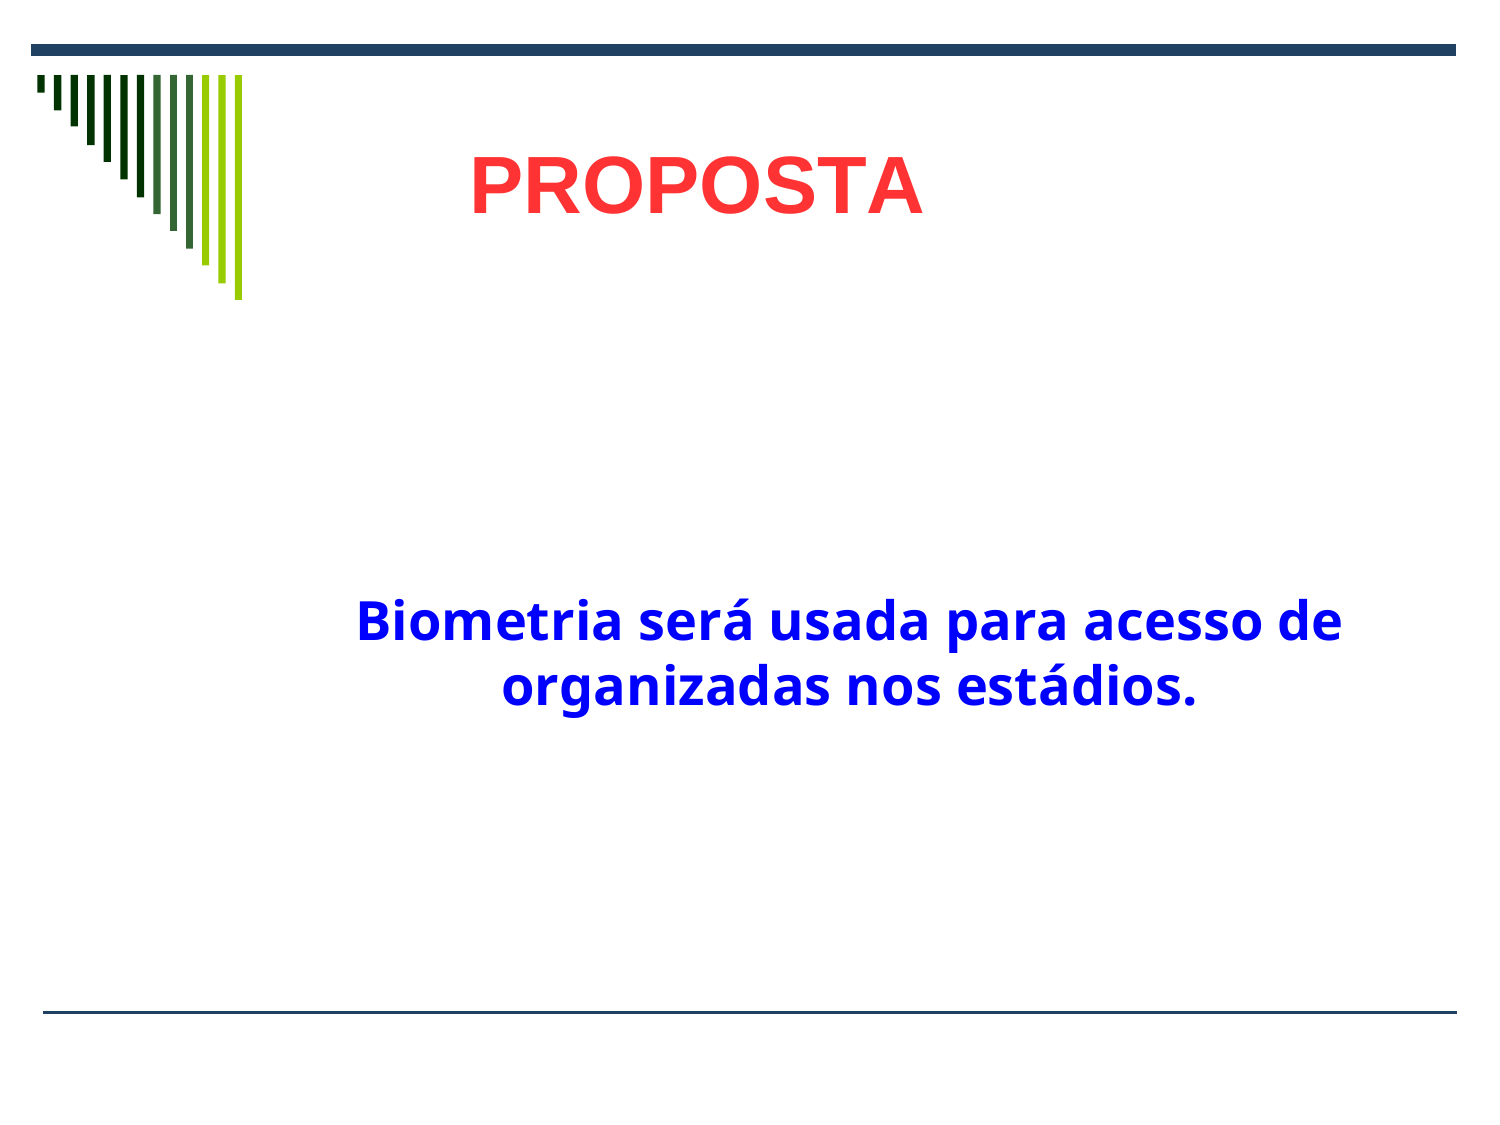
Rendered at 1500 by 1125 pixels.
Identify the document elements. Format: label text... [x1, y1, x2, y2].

title PROPOSTA [274, 75, 1425, 288]
subtitle Biometria será usada para acesso de organizadas nos estádios. [274, 324, 1425, 978]
